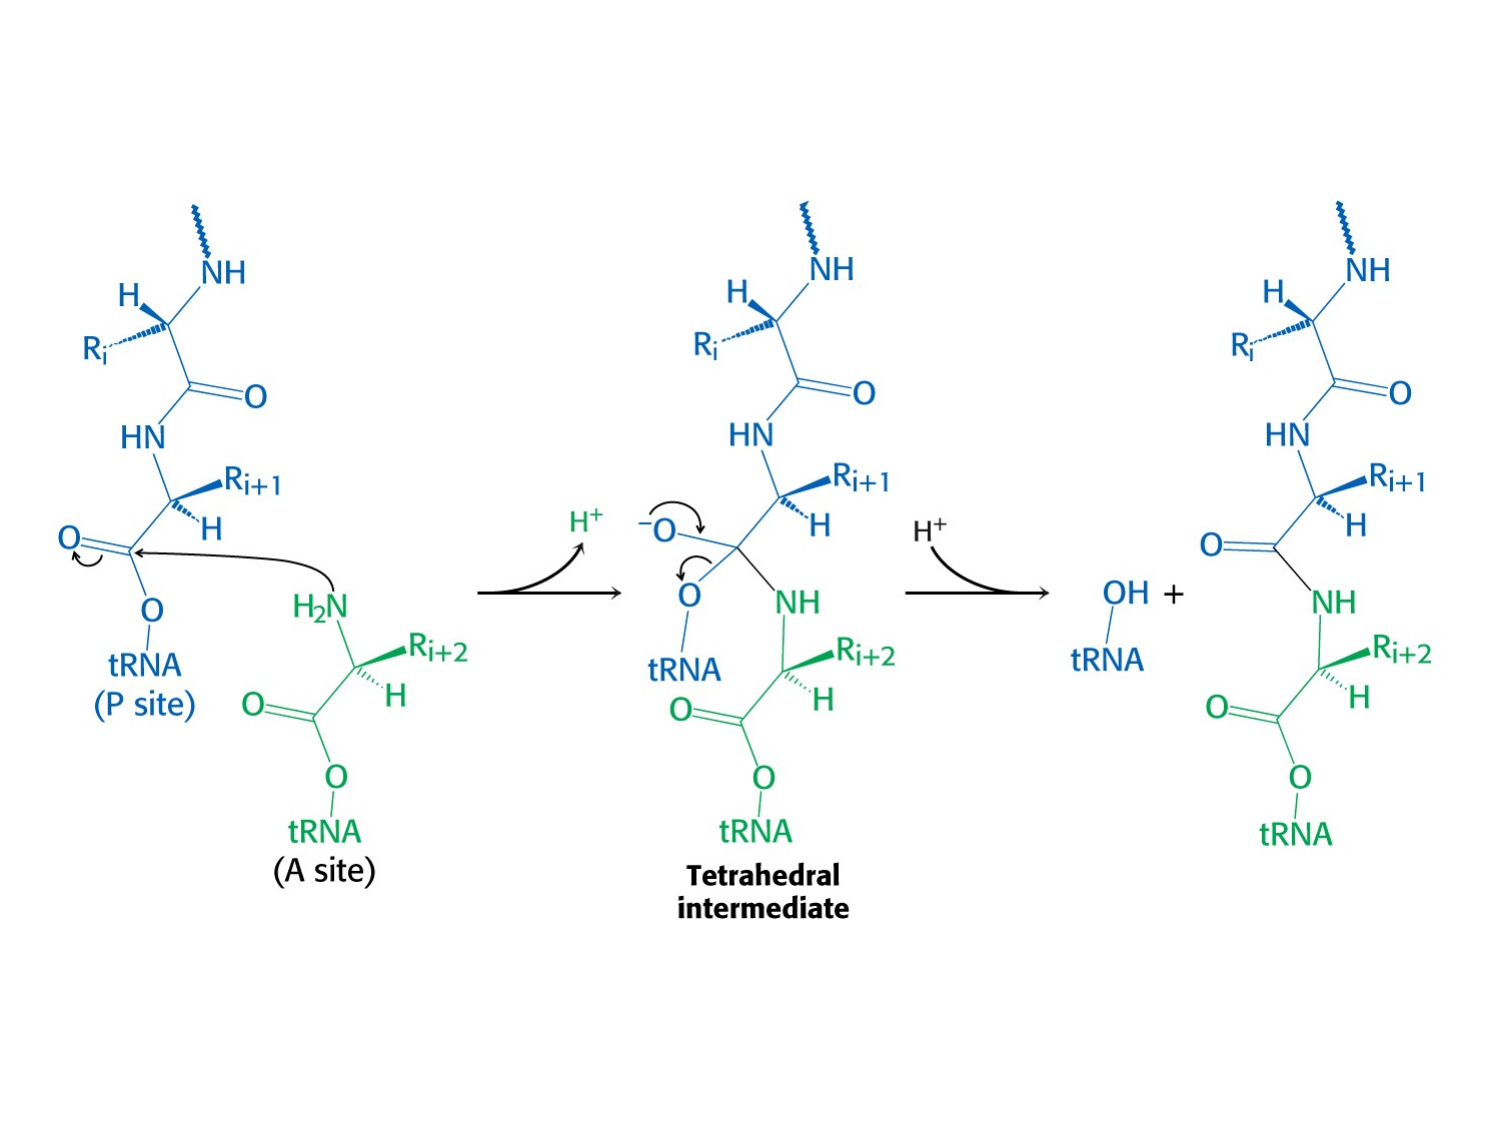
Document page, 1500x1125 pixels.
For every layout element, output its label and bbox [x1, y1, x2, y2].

picture [49, 182, 1450, 943]
